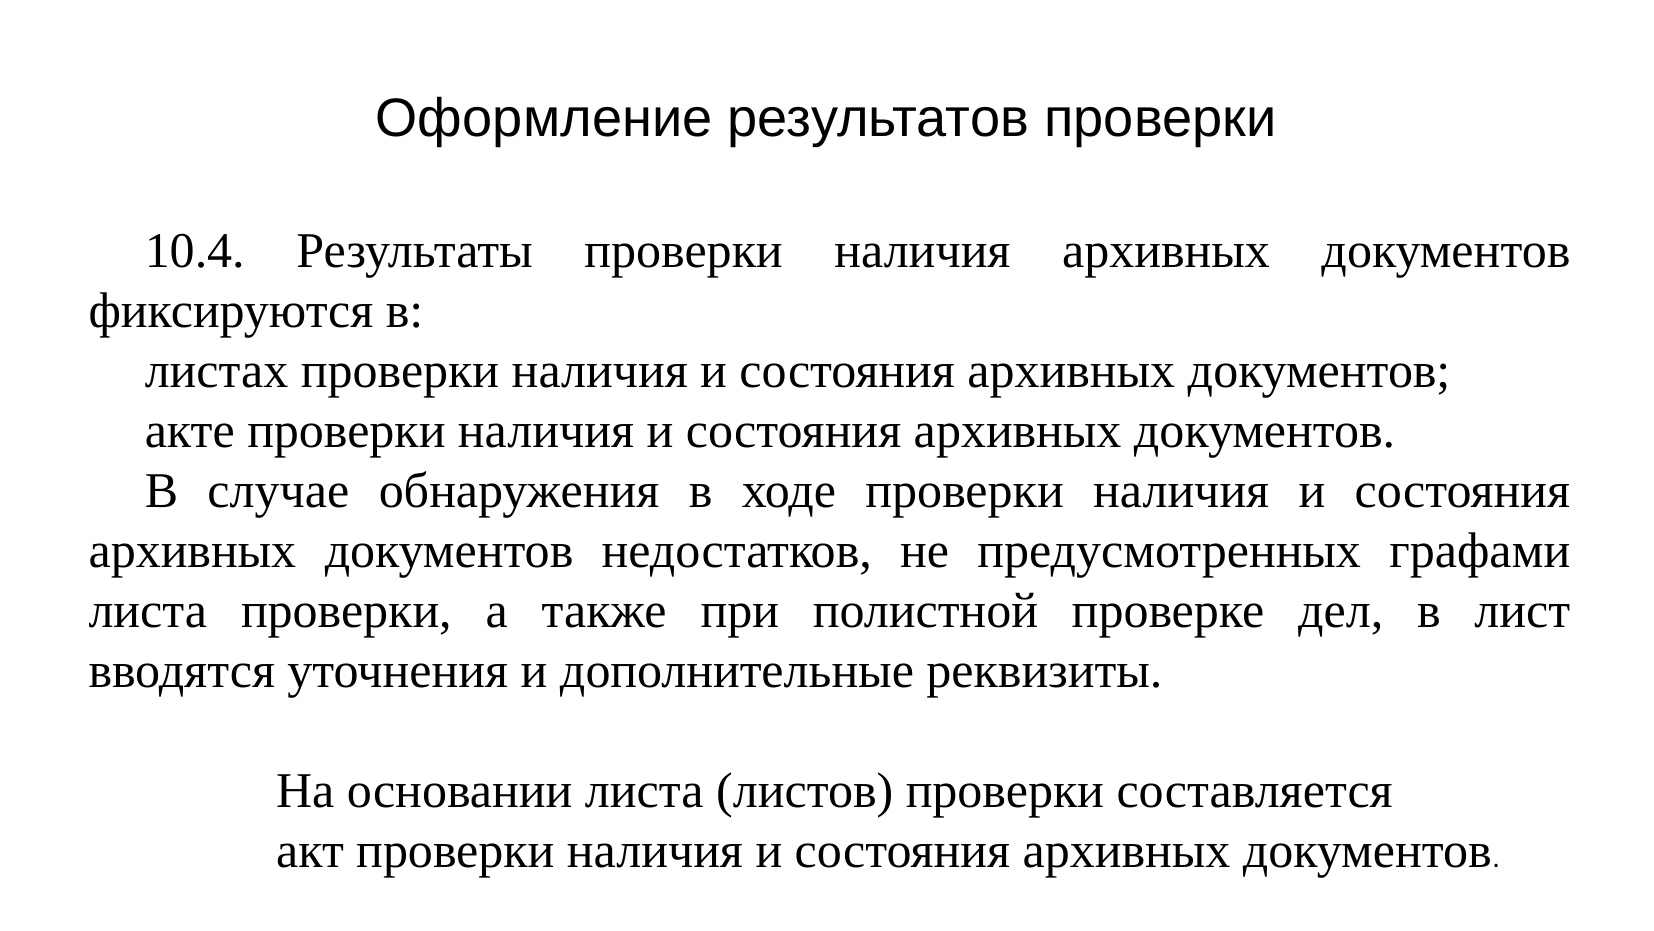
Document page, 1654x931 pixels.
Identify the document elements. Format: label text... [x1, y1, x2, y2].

title Оформление результатов проверки [82, 12, 1571, 218]
list 10.4. Результаты проверки наличия архивных документов фиксируются в: листах проверки наличия и состояния архивных документов; акте проверки наличия и состояния архивных документов. В случае обнаружения в ходе проверки наличия и состояния архивных документов недостатков, не предусмотренных графами листа проверки, а также при полистной проверке дел, в лист вводятся уточнения и дополнительные реквизиты. На основании листа (листов) проверки составляется акт проверки наличия и состояния архивных документов. [88, 217, 1571, 886]
